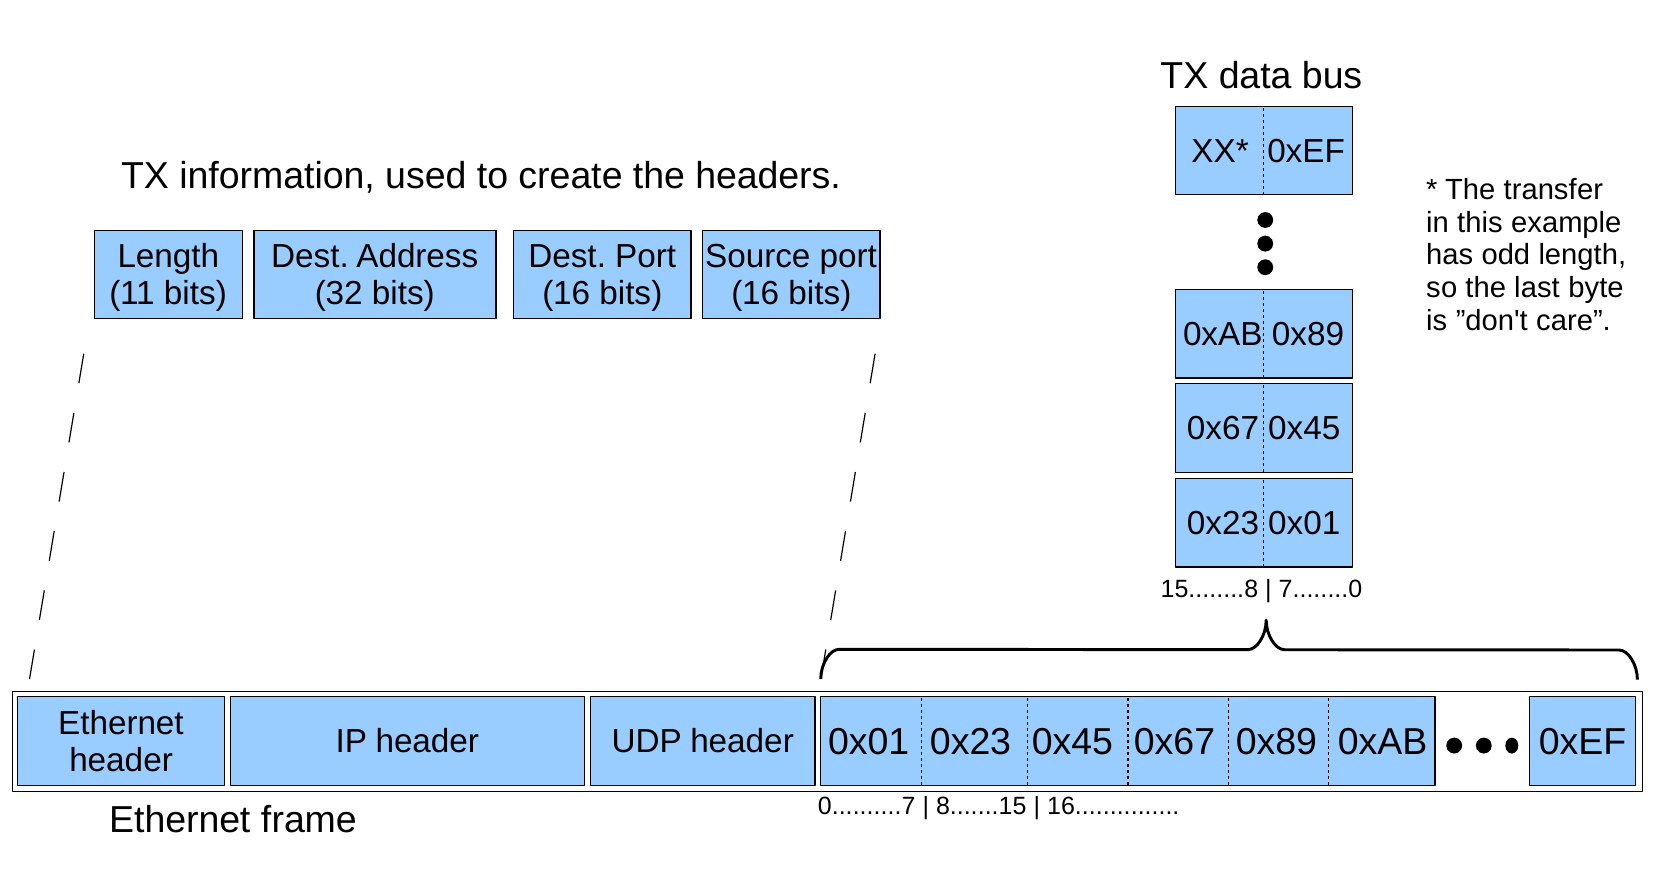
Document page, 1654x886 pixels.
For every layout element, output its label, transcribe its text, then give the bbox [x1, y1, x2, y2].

text_box [1257, 259, 1273, 275]
text_box 0x01 0x23 0x45 0x67 0x89 0xAB [820, 696, 1436, 786]
text_box 15........8 | 7........0 [1145, 566, 1383, 610]
text_box [1505, 738, 1518, 753]
text_box Ethernet header [17, 696, 225, 786]
text_box TX data bus [1145, 47, 1394, 105]
text_box Length (11 bits) [94, 230, 243, 319]
text_box Source port (16 bits) [702, 230, 880, 319]
text_box UDP header [590, 696, 815, 786]
text_box IP header [230, 696, 585, 786]
text_box 0x67 0x45 [1175, 383, 1353, 473]
text_box [826, 797, 1595, 868]
text_box Dest. Port (16 bits) [513, 230, 691, 319]
text_box TX information, used to create the headers. [106, 147, 875, 205]
text_box 0..........7 | 8.......15 | 16............... [803, 783, 1329, 827]
text_box 0xAB 0x89 [1175, 289, 1353, 378]
text_box [1476, 738, 1492, 753]
text_box [1257, 212, 1273, 228]
text_box 0x23 0x01 [1175, 478, 1353, 566]
text_box Ethernet frame [94, 792, 390, 849]
text_box [1446, 738, 1462, 753]
text_box Dest. Address (32 bits) [253, 230, 497, 319]
text_box 0xEF [1529, 696, 1636, 786]
text_box XX* 0xEF [1175, 106, 1353, 195]
text_box [1257, 236, 1273, 251]
text_box * The transfer in this example has odd length, so the last byte is ”don't care”. [1411, 165, 1648, 349]
